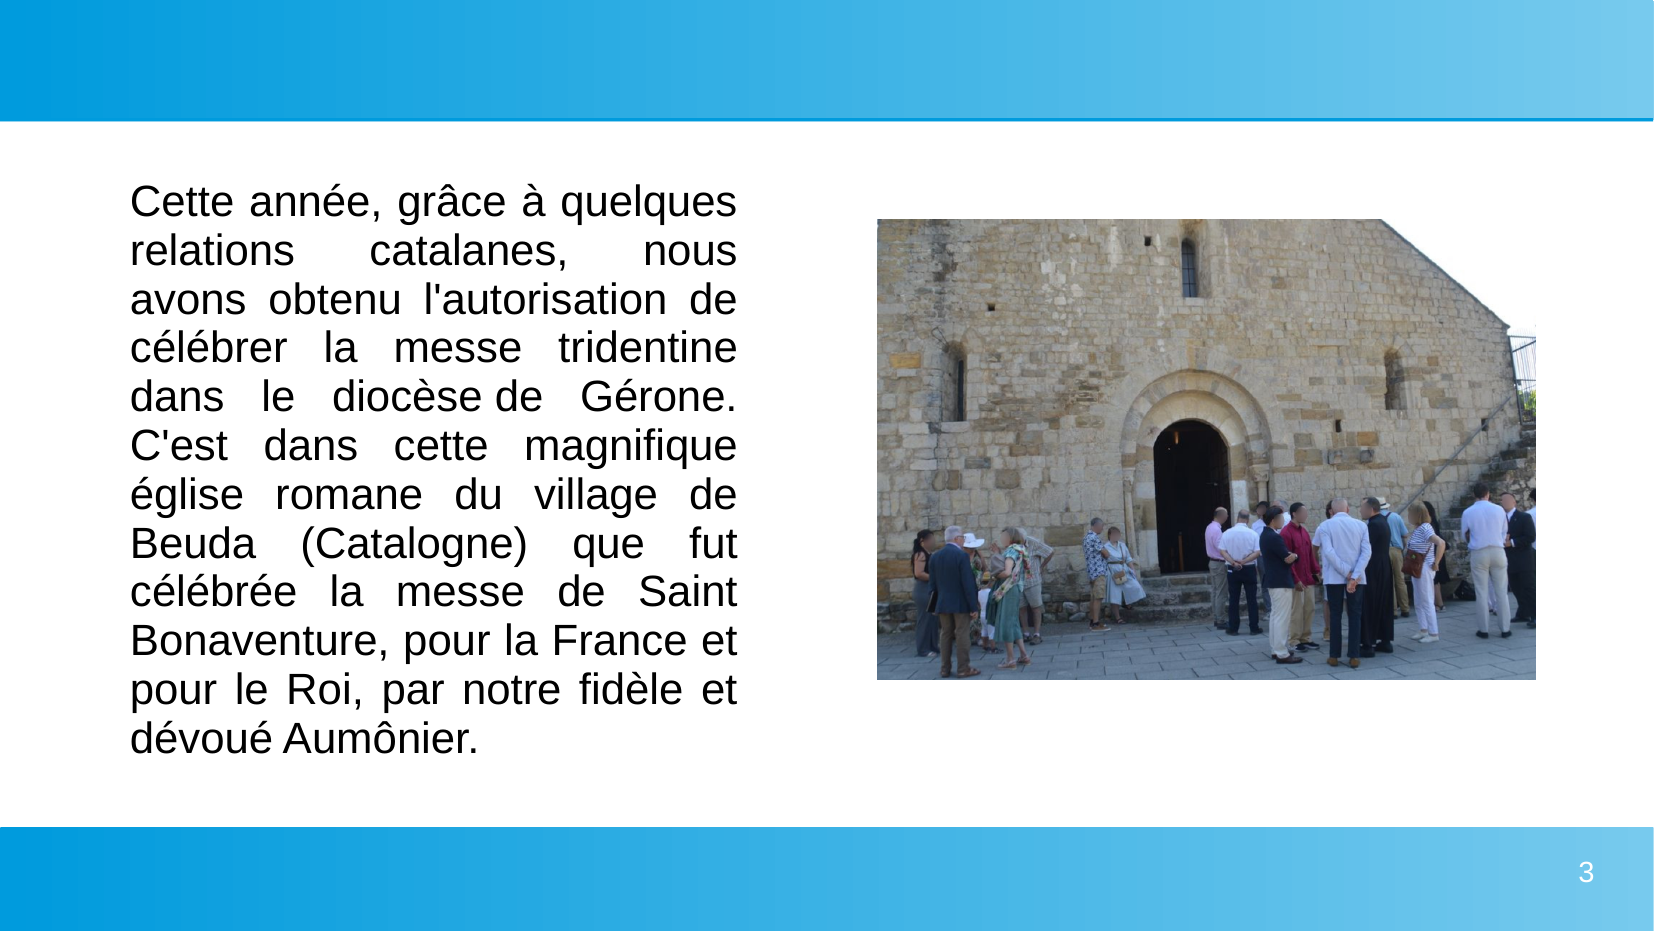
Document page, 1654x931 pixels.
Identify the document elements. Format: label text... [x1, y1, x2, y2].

list Cette année, grâce à quelques relations catalanes, nous avons obtenu l'autorisation de célébrer la messe tridentine dans le diocèse de Gérone. C'est dans cette magnifique église romane du village de Beuda (Catalogne) que fut célébrée la messe de Saint Bonaventure, pour la France et pour le Roi, par notre fidèle et dévoué Aumônier. [59, 177, 739, 798]
picture [877, 219, 1536, 680]
